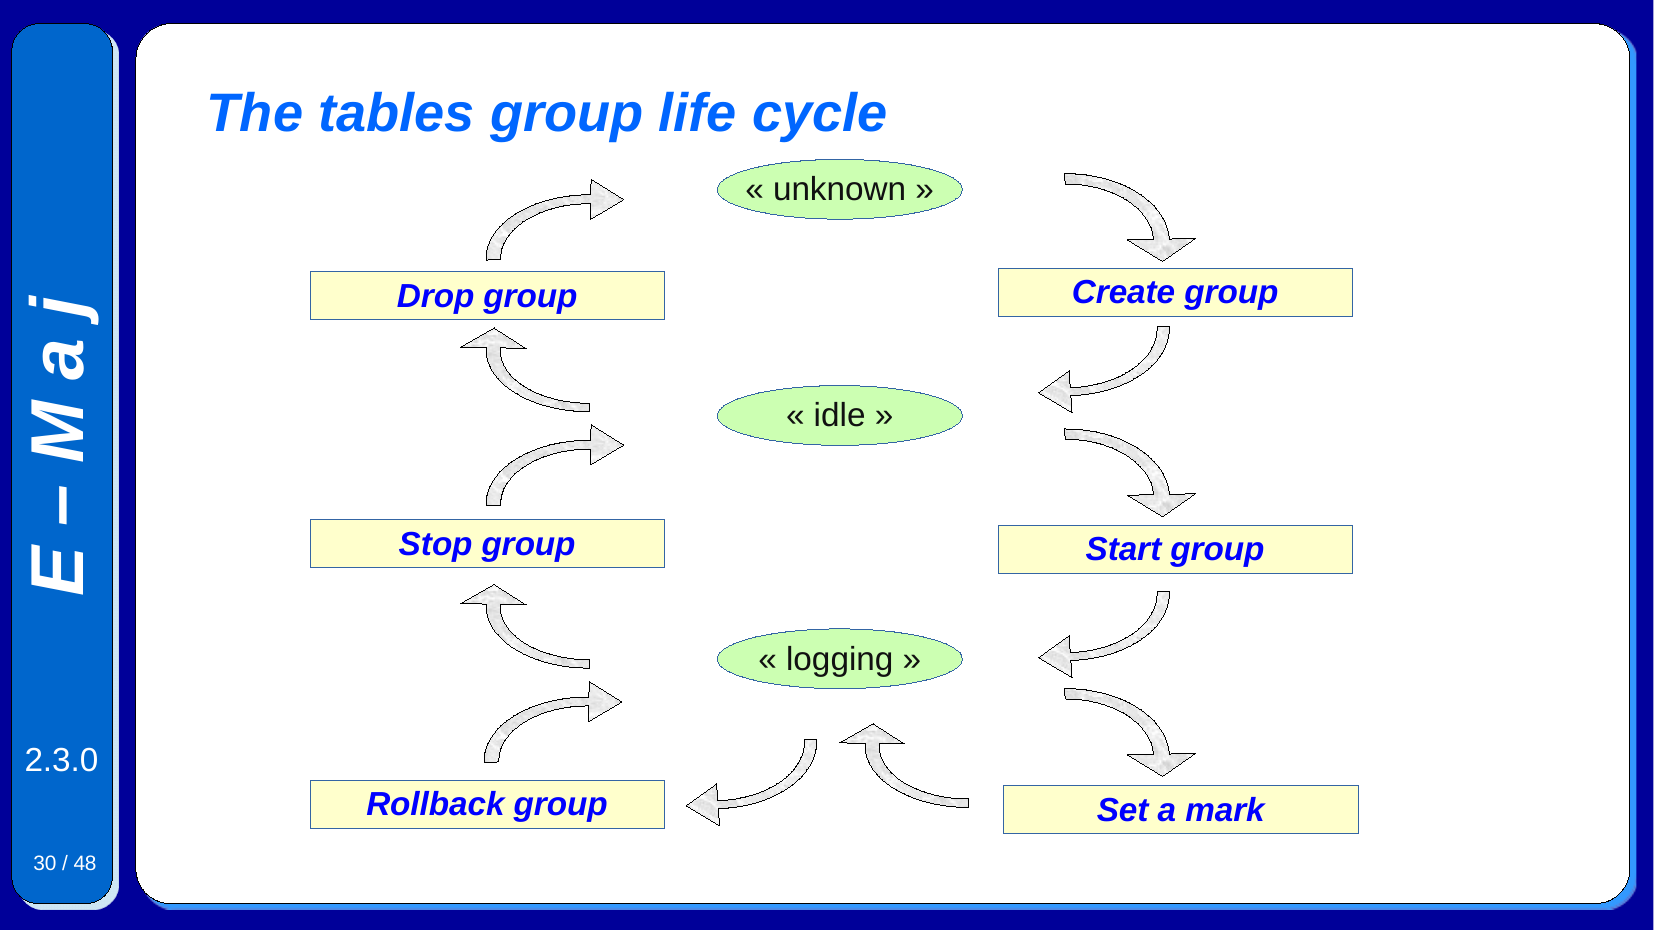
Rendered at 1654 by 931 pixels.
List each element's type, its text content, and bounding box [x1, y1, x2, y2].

text_box [460, 584, 590, 669]
text_box [1038, 326, 1170, 413]
text_box Create group [998, 268, 1353, 317]
text_box Start group [998, 525, 1353, 574]
text_box [460, 327, 590, 412]
text_box Rollback group [310, 780, 665, 829]
text_box [486, 179, 624, 261]
text_box [686, 739, 817, 826]
text_box [1064, 173, 1196, 262]
text_box « logging » [717, 628, 963, 689]
text_box « idle » [717, 385, 963, 446]
text_box Set a mark [1003, 785, 1359, 834]
text_box [484, 681, 622, 763]
text_box « unknown » [717, 159, 963, 220]
text_box [839, 723, 969, 808]
title The tables group life cycle [206, 34, 1593, 191]
text_box [1038, 591, 1170, 678]
text_box [486, 424, 624, 506]
text_box Drop group [310, 271, 665, 320]
text_box [1064, 428, 1196, 517]
text_box [1064, 688, 1196, 777]
text_box Stop group [310, 519, 665, 568]
